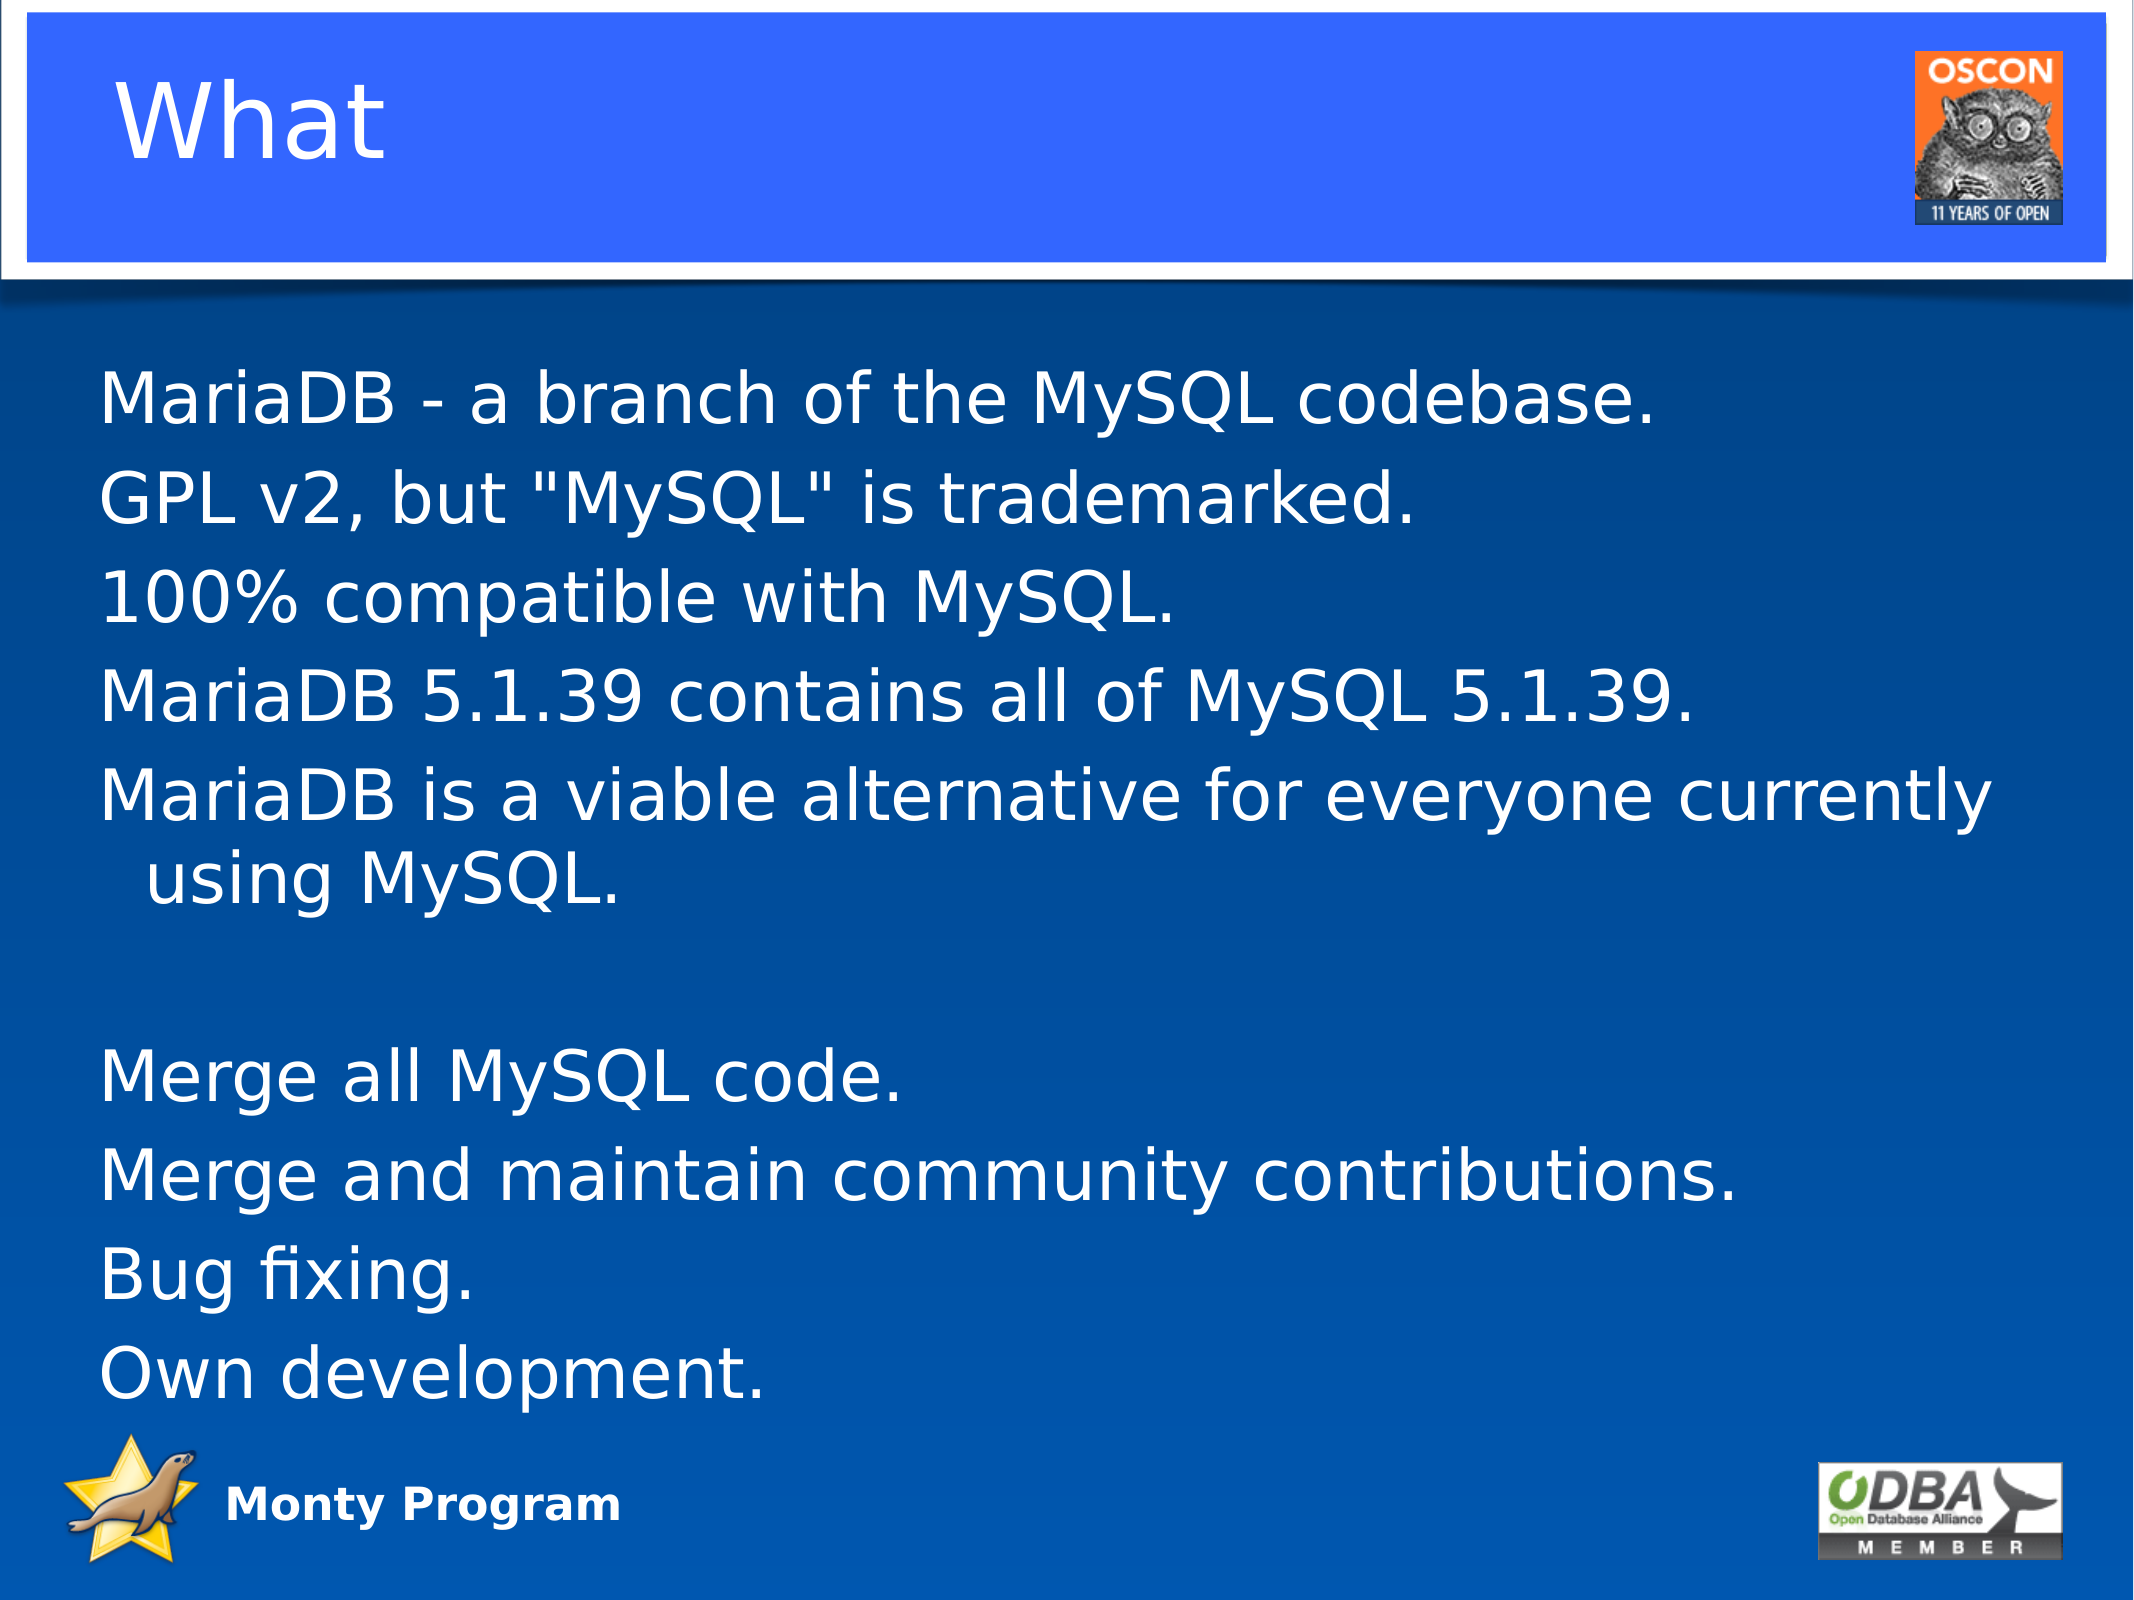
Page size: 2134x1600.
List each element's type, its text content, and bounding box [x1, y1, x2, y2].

picture [1818, 1462, 2063, 1560]
title What [104, 36, 2067, 210]
picture [0, 0, 2134, 313]
list MariaDB - a branch of the MySQL codebase. GPL v2, but "MySQL" is trademarked. 100% compatible with MySQL. MariaDB 5.1.39 contains all of MySQL 5.1.39. MariaDB is a viable alternative for everyone currently using MySQL. Merge all MySQL code. Merge and maintain community contributions. Bug fixing. Own development. [89, 349, 2053, 1425]
picture [60, 1428, 203, 1571]
